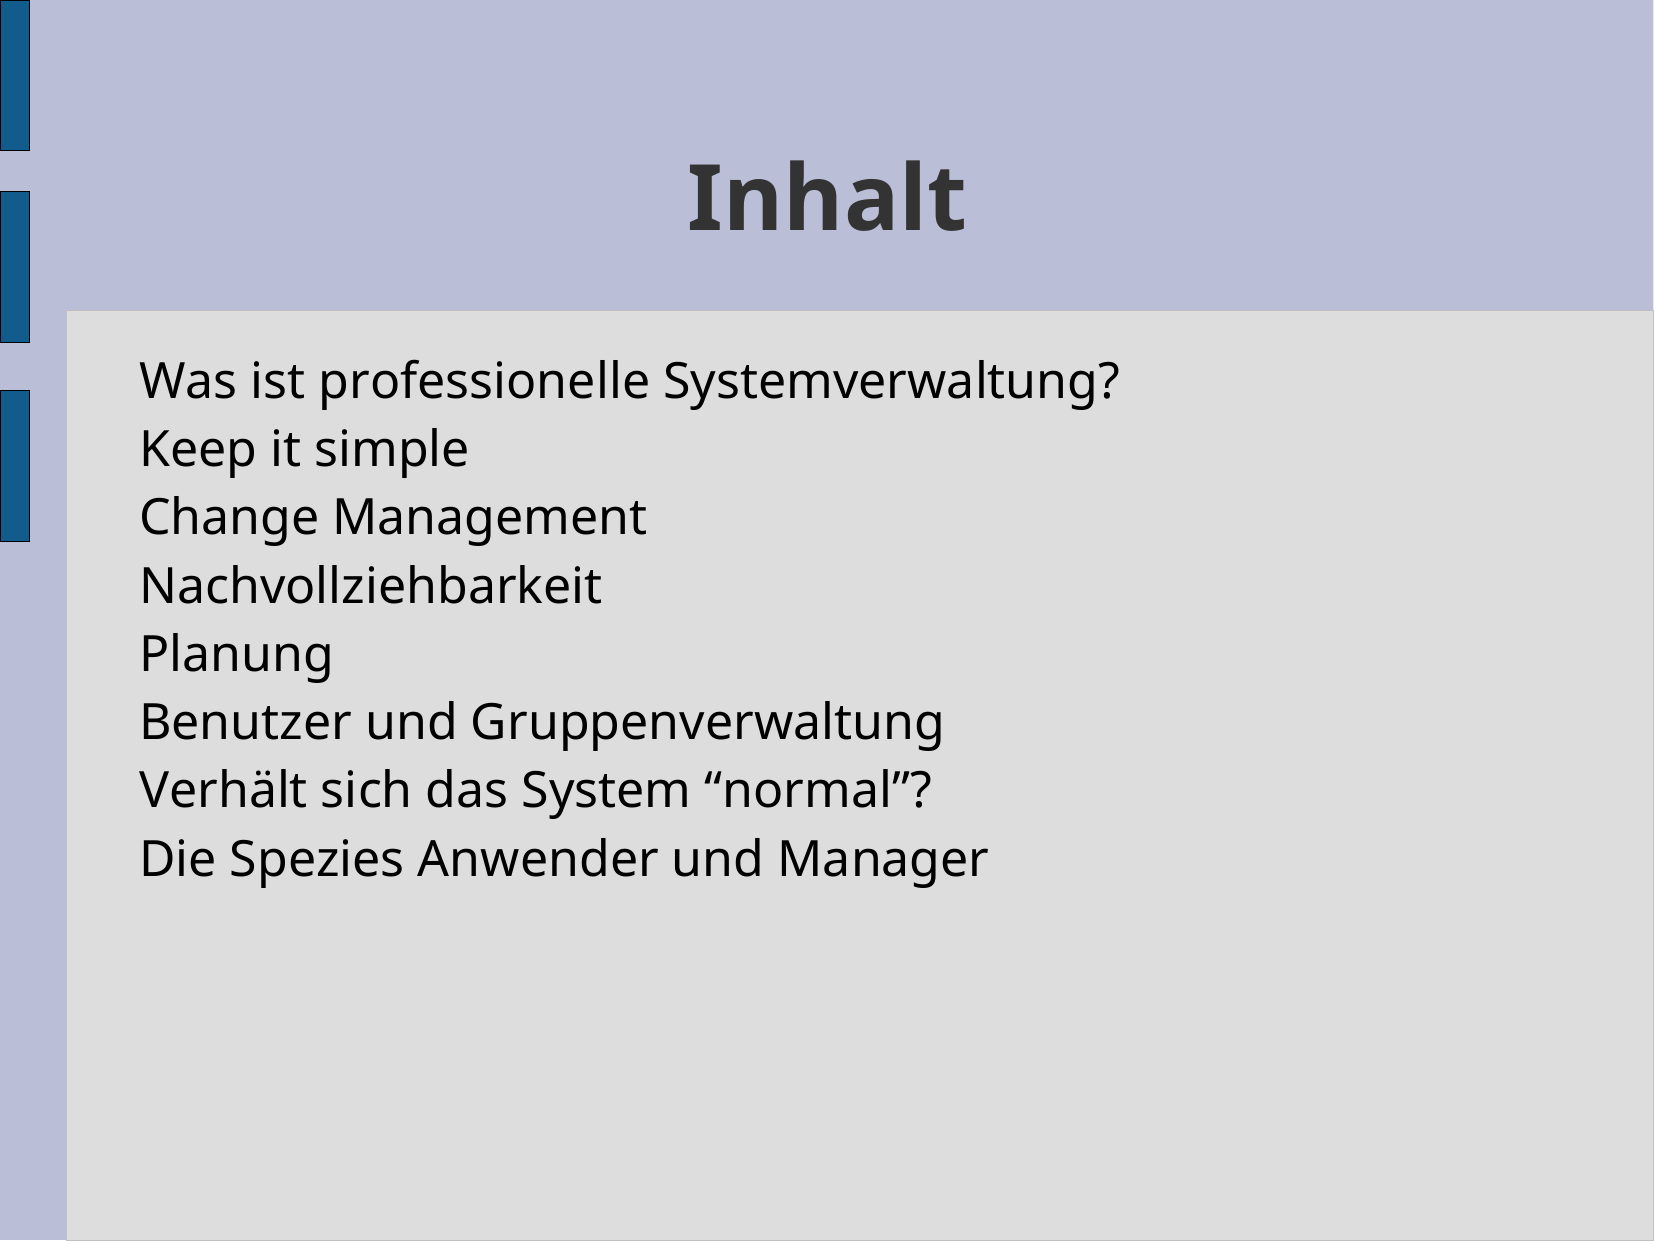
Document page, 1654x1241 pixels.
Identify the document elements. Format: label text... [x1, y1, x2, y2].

title Inhalt [121, 91, 1534, 299]
list Was ist professionelle Systemverwaltung? Keep it simple Change Management Nachvollziehbarkeit Planung Benutzer und Gruppenverwaltung Verhält sich das System “normal”? Die Spezies Anwender und Manager [121, 344, 1534, 1127]
